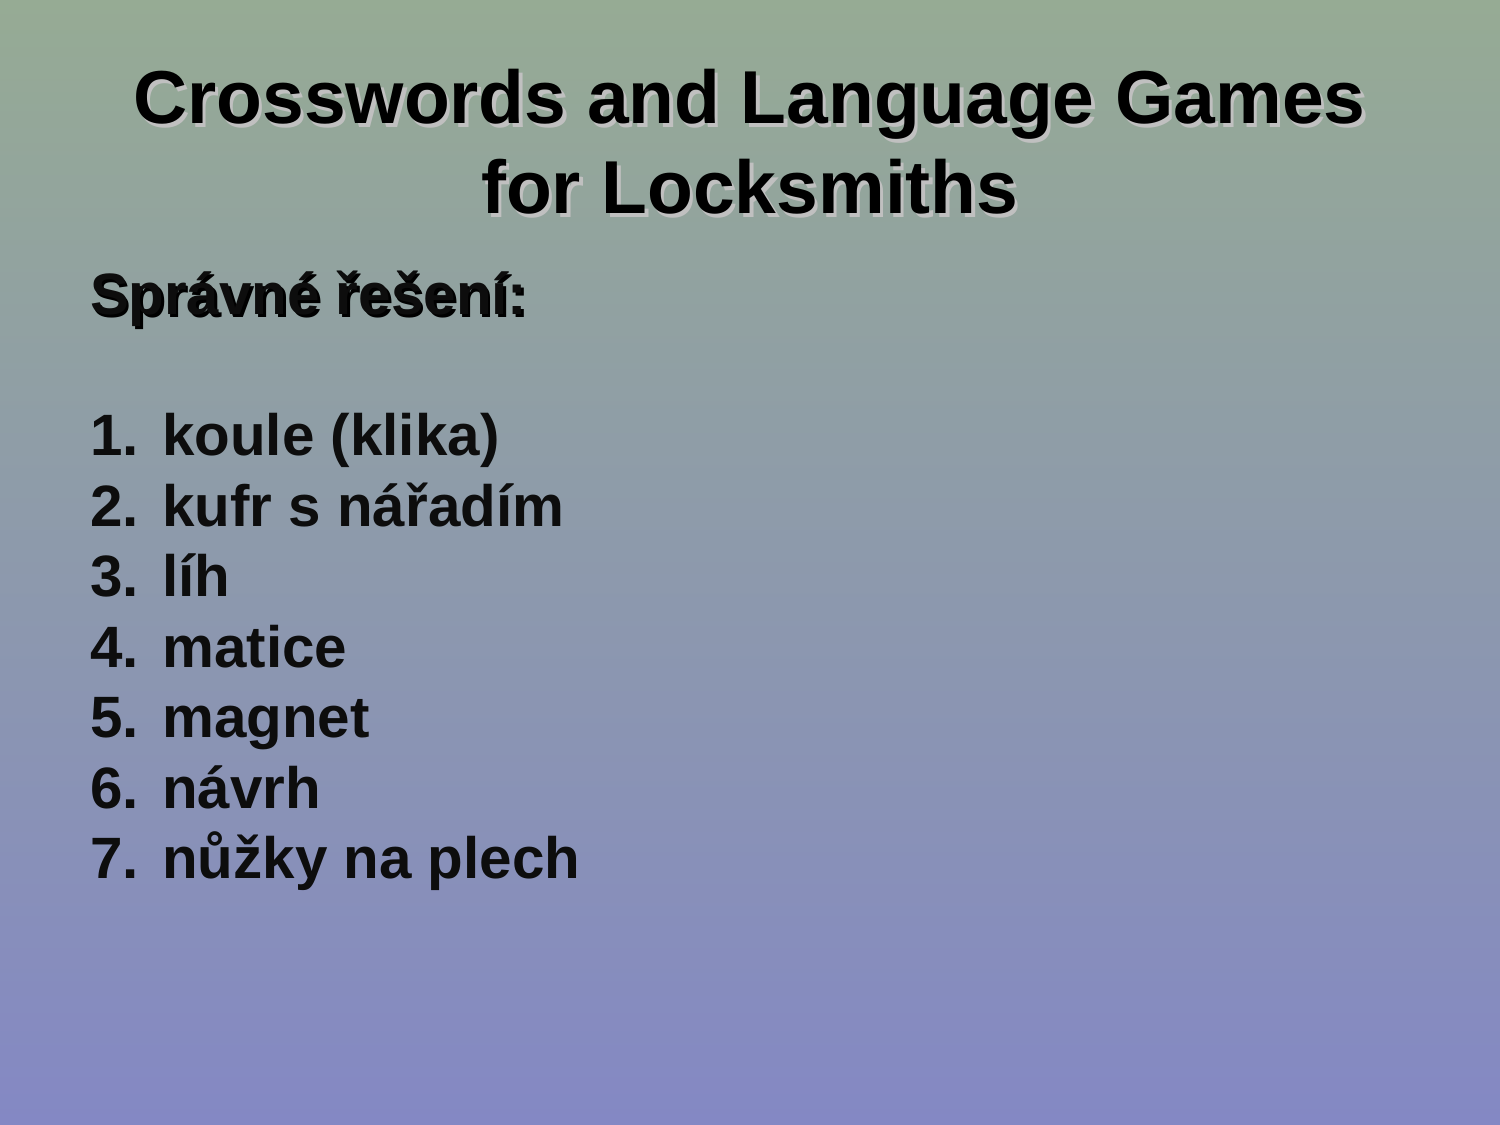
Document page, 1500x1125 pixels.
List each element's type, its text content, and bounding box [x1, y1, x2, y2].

title Crosswords and Language Games for Locksmiths [75, 41, 1426, 237]
list Správné řešení: koule (klika) kufr s nářadím líh matice magnet návrh nůžky na plech [75, 262, 1426, 1006]
